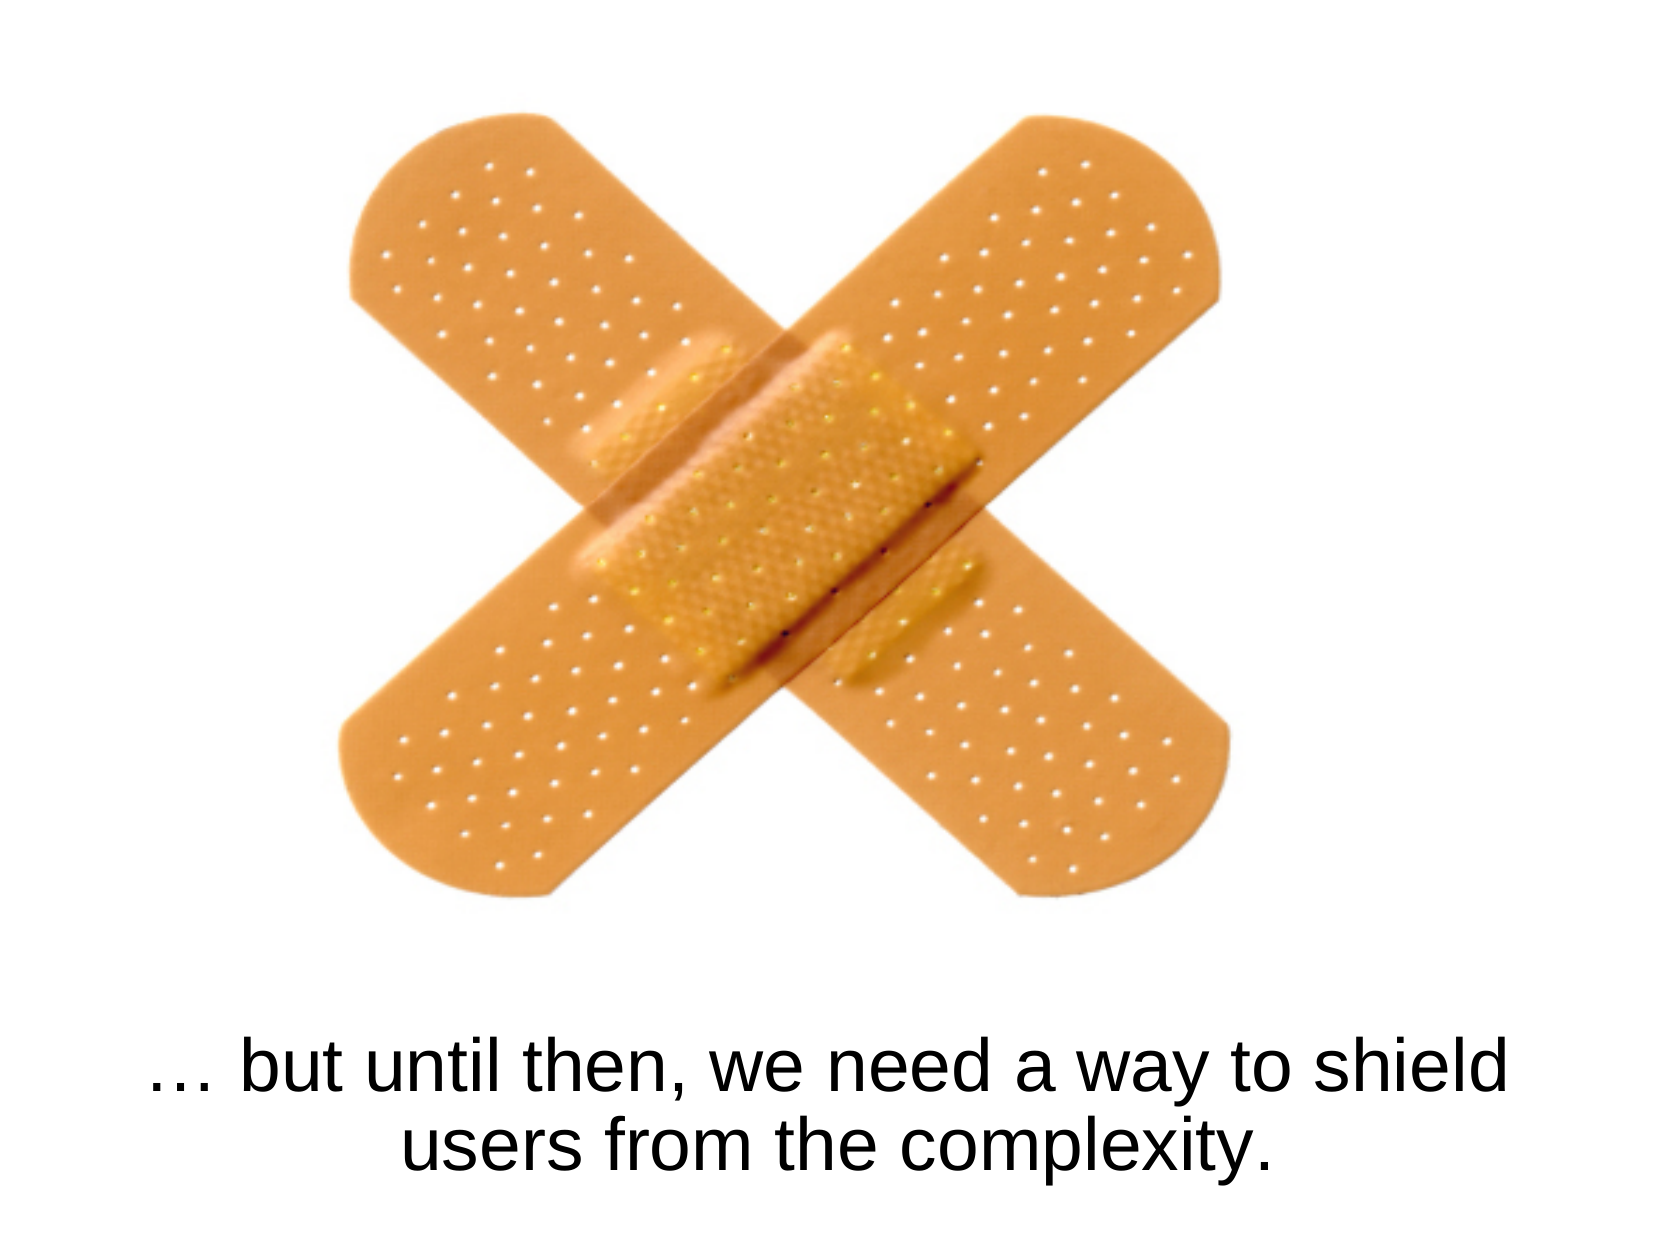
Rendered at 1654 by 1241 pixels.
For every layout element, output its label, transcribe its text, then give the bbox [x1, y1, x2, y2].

title … but until then, we need a way to shield users from the complexity. [75, 975, 1601, 1241]
picture [300, 74, 1276, 938]
